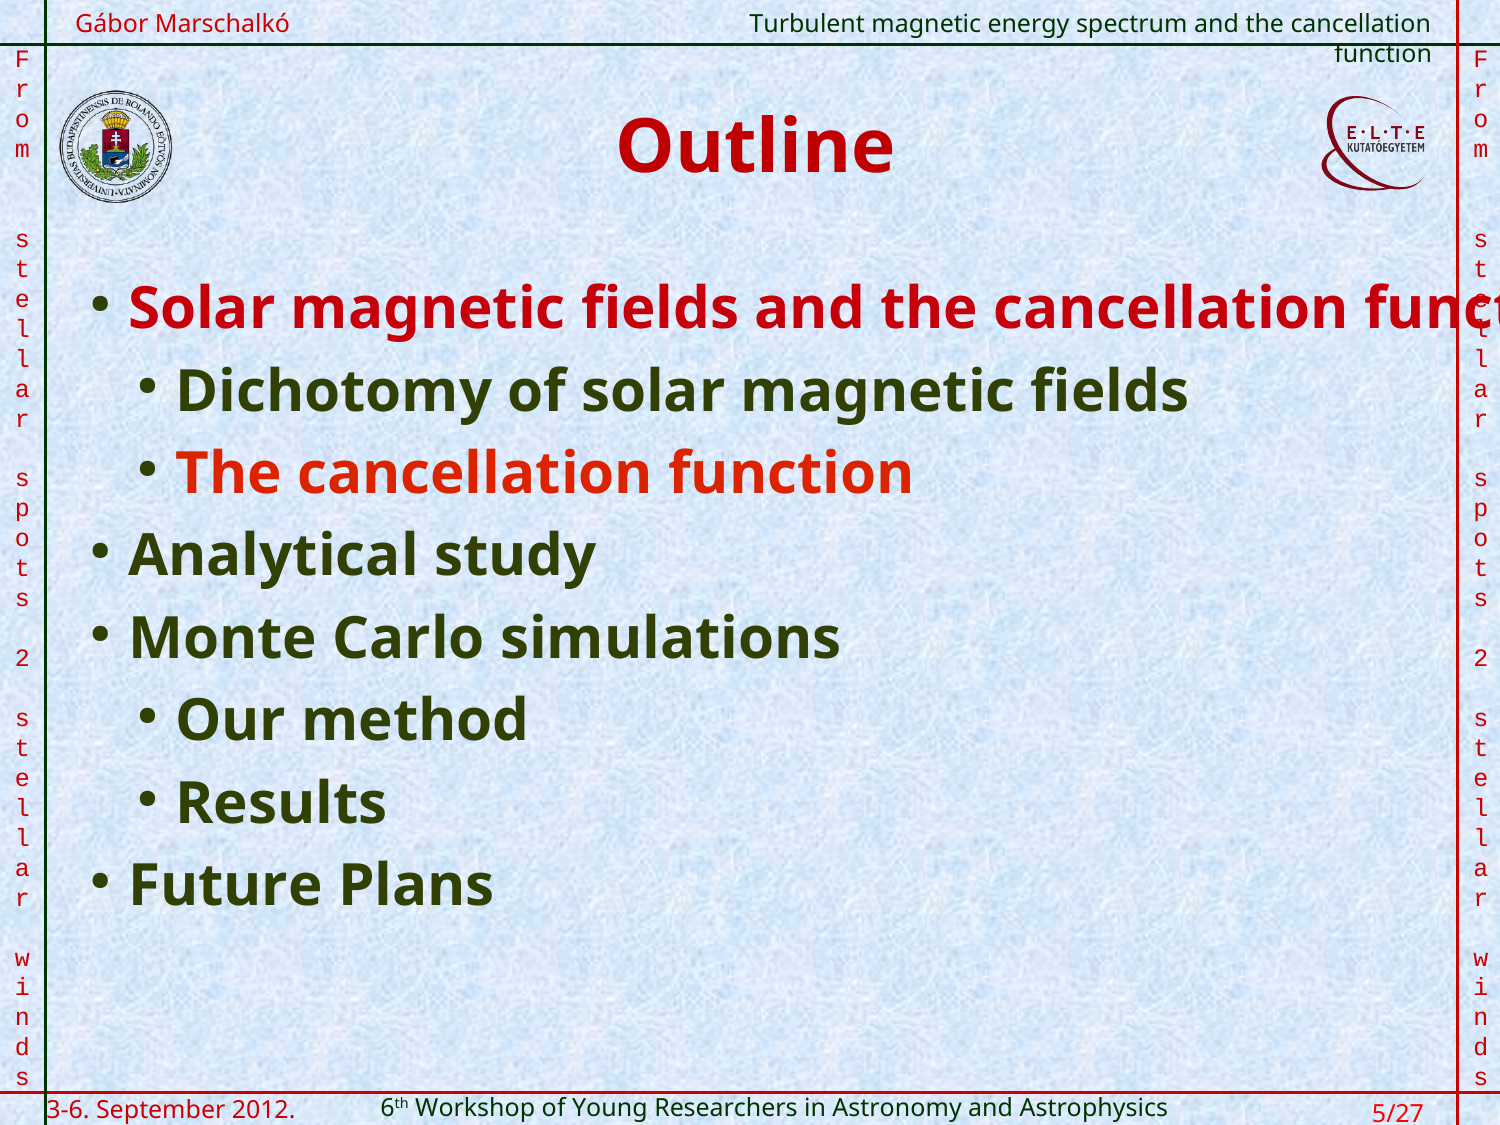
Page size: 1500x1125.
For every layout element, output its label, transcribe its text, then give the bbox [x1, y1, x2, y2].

picture [47, 0, 1456, 43]
picture [0, 46, 44, 1091]
picture [1459, 0, 1500, 43]
text_box Outline [600, 90, 912, 196]
picture [1459, 1094, 1500, 1125]
text_box Solar magnetic fields and the cancellation function Dichotomy of solar magnetic fields The cancellation function Analytical study Monte Carlo simulations Our method Results Future Plans [75, 262, 1426, 1035]
picture [47, 1094, 1456, 1125]
picture [0, 1094, 44, 1125]
picture [0, 0, 44, 43]
picture [47, 46, 1456, 1091]
picture [1459, 46, 1500, 1091]
